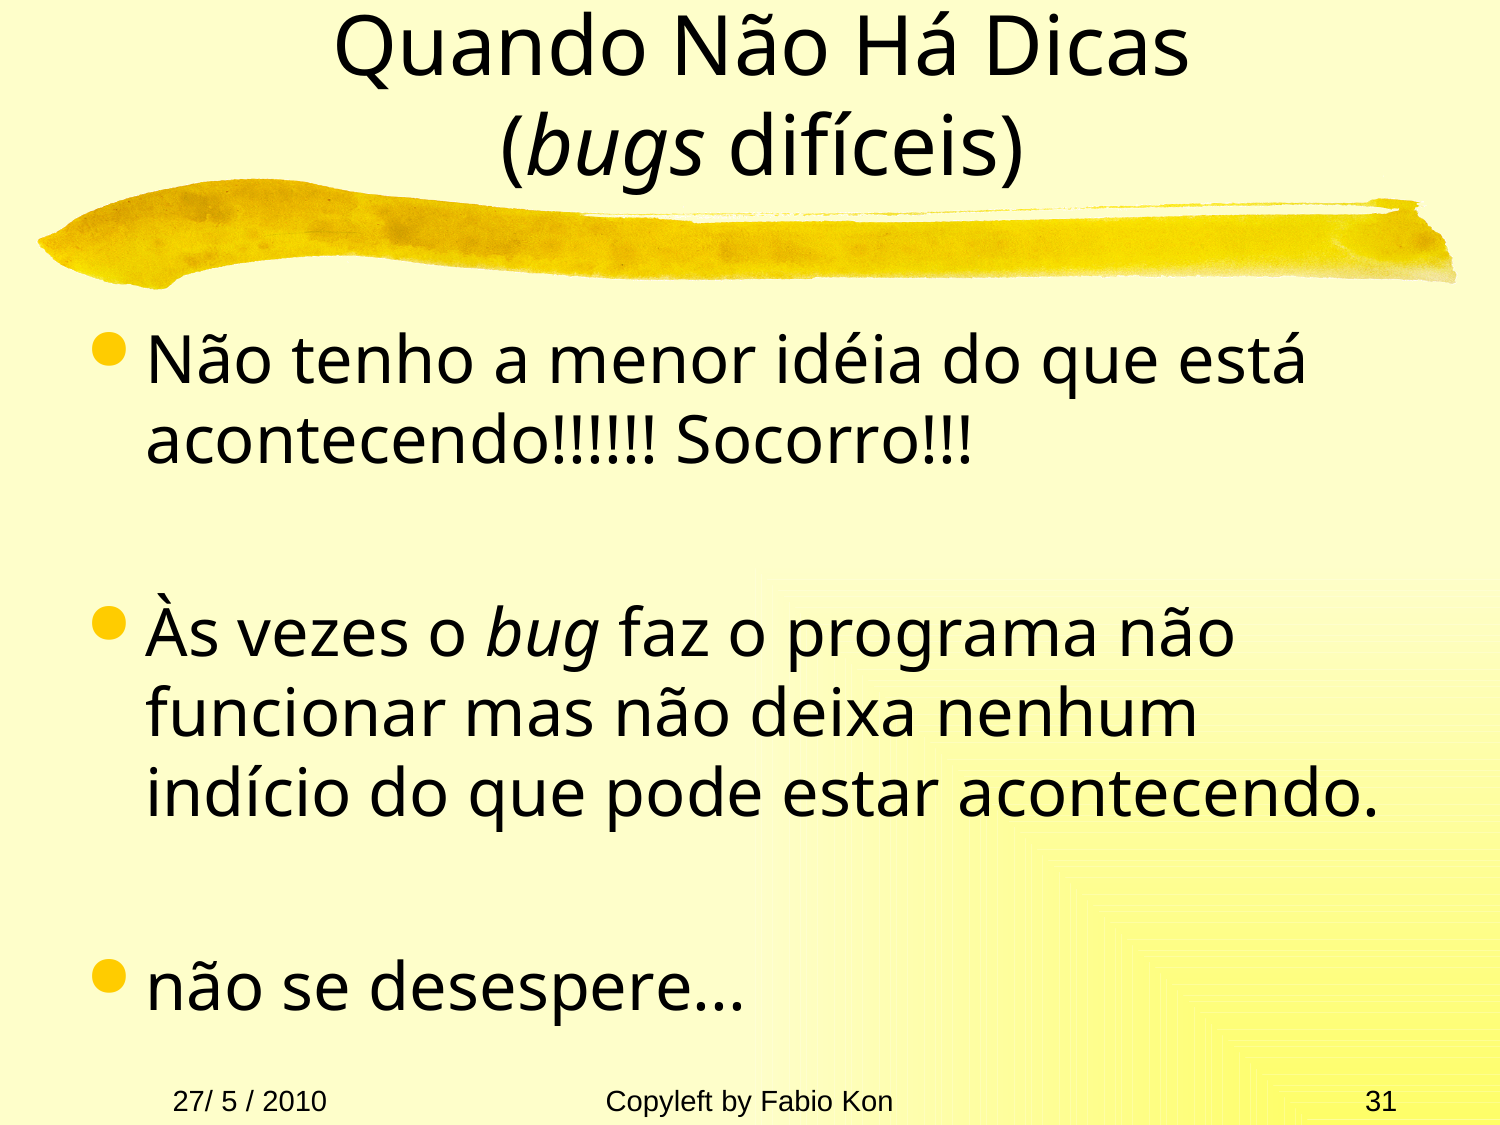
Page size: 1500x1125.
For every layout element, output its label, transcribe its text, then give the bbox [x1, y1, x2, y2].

picture [24, 174, 1463, 297]
title Quando Não Há Dicas (bugs difíceis) [125, 0, 1401, 200]
list Não tenho a menor idéia do que está acontecendo!!!!!! Socorro!!! Às vezes o bug faz o programa não funcionar mas não deixa nenhum indício do que pode estar acontecendo. não se desespere... [74, 309, 1417, 1038]
